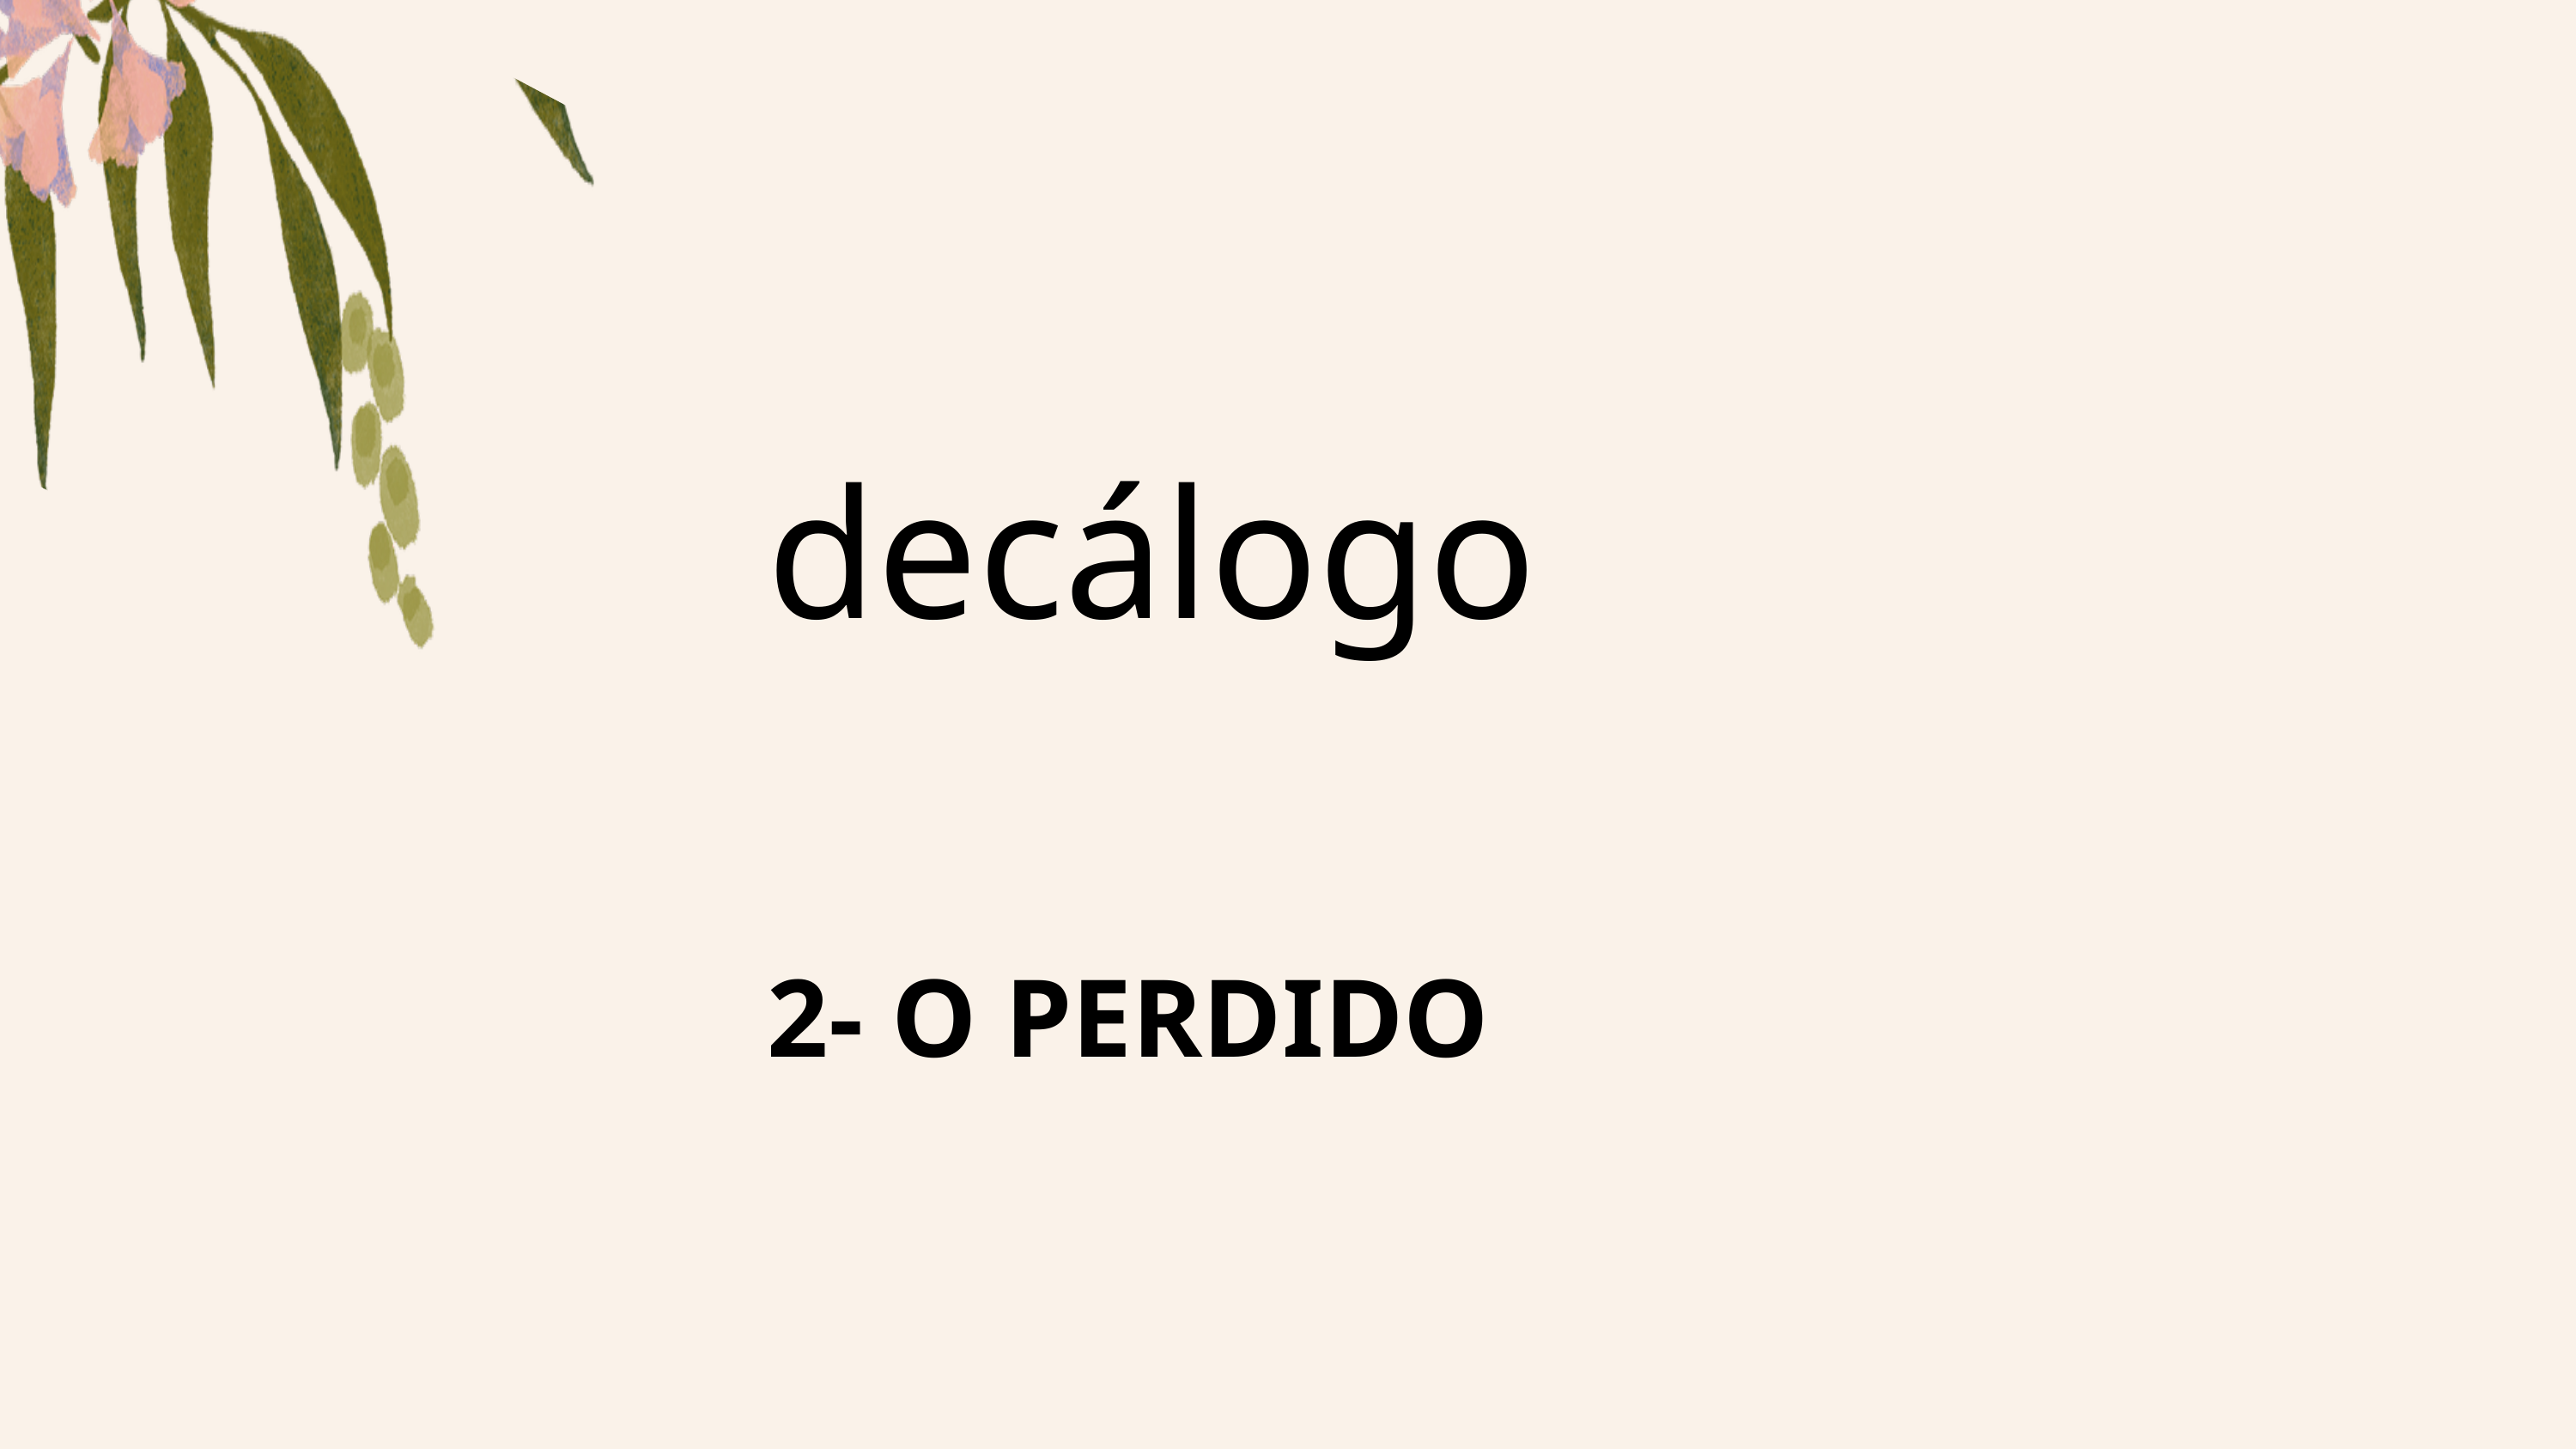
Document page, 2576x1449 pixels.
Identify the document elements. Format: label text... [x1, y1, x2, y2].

text_box decálogo [1344, 534, 1398, 607]
text_box [0, 0, 768, 728]
text_box 2- O PERDIDO [767, 943, 1589, 1078]
text_box decálogo [767, 440, 1666, 655]
